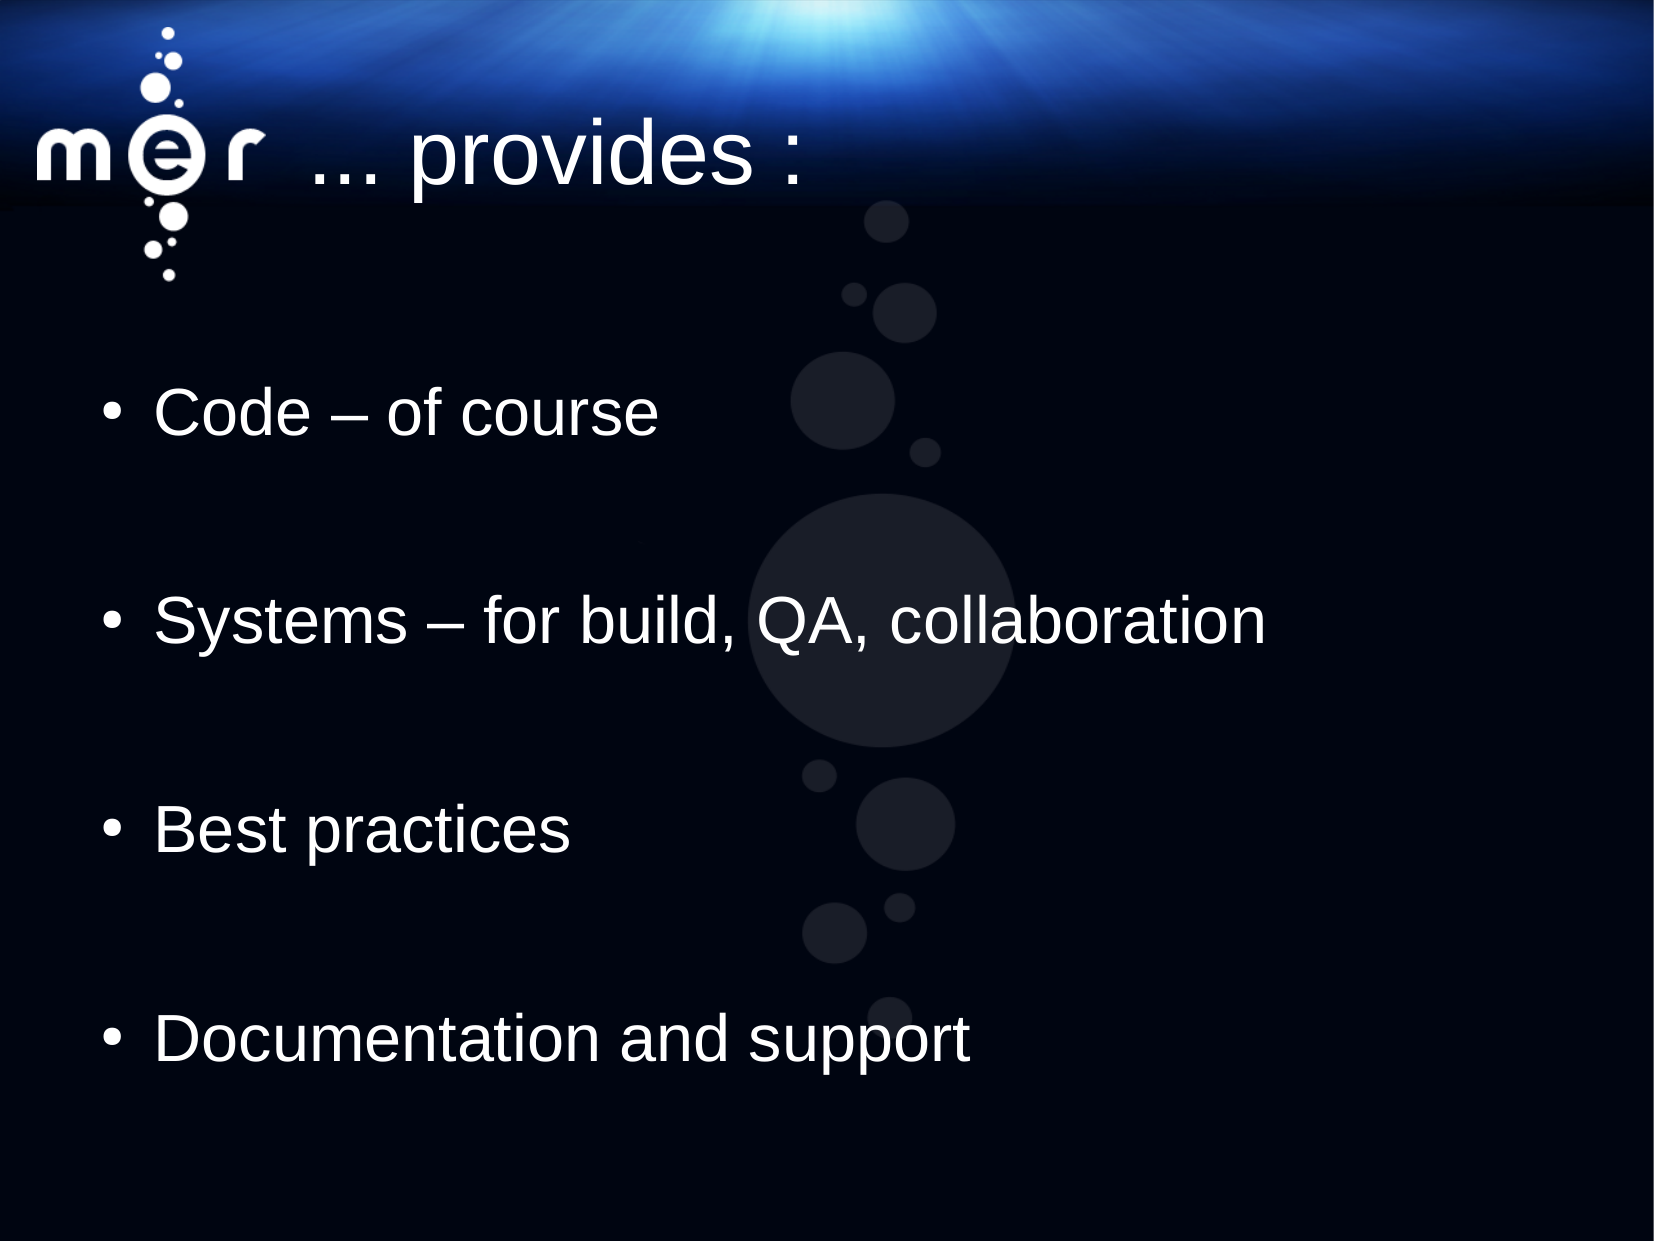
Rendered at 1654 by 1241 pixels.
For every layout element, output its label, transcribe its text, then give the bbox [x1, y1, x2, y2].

title ... provides : [307, 49, 1571, 257]
picture [0, 0, 1654, 1241]
list Code – of course Systems – for build, QA, collaboration Best practices Documentation and support [82, 375, 1571, 1109]
